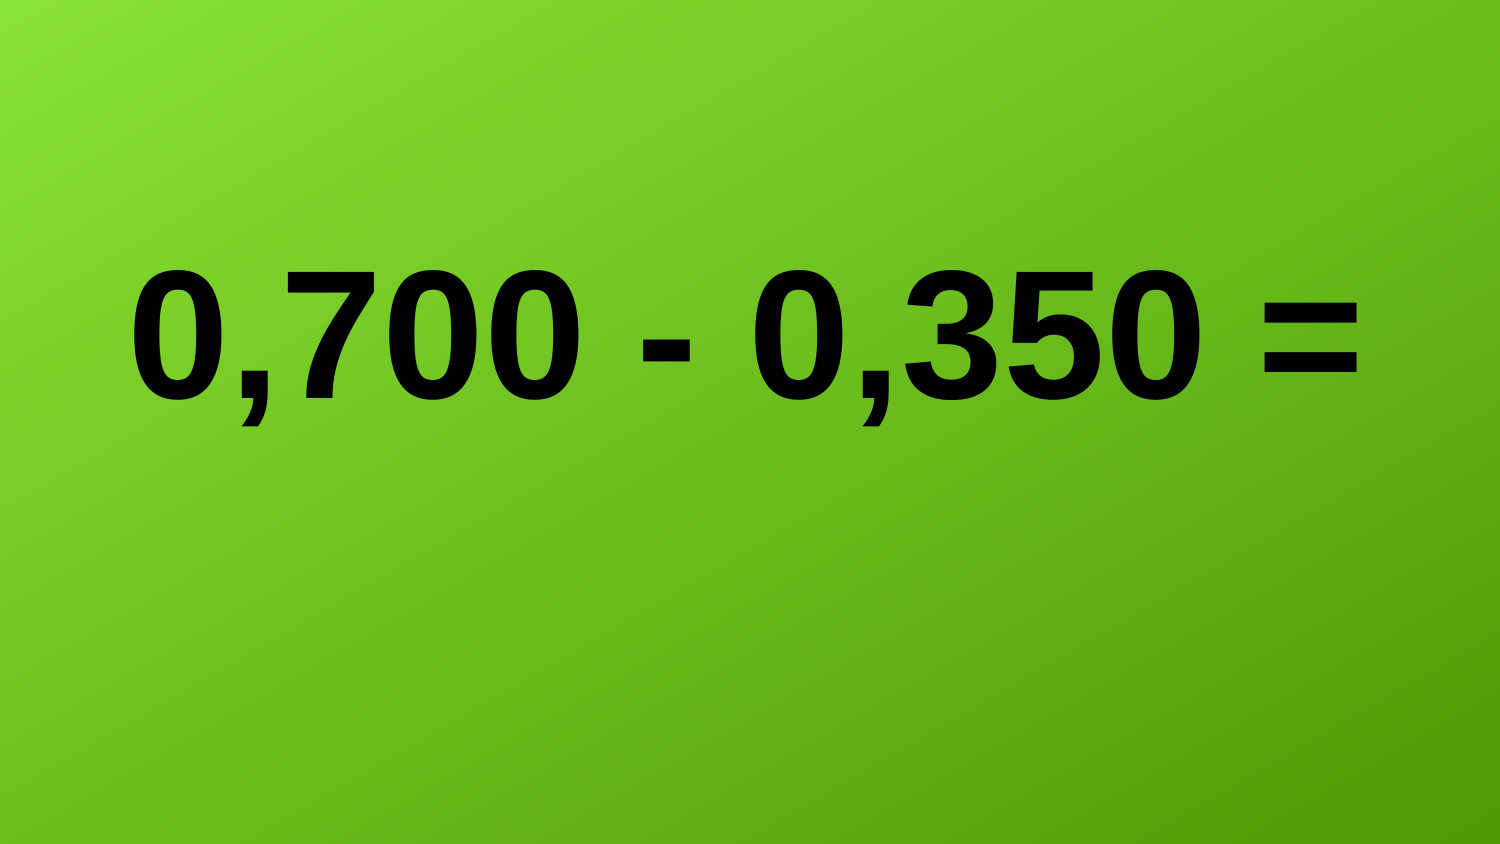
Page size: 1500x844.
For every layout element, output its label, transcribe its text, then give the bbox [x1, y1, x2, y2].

title 0,700 - 0,350 = [112, 259, 1388, 450]
